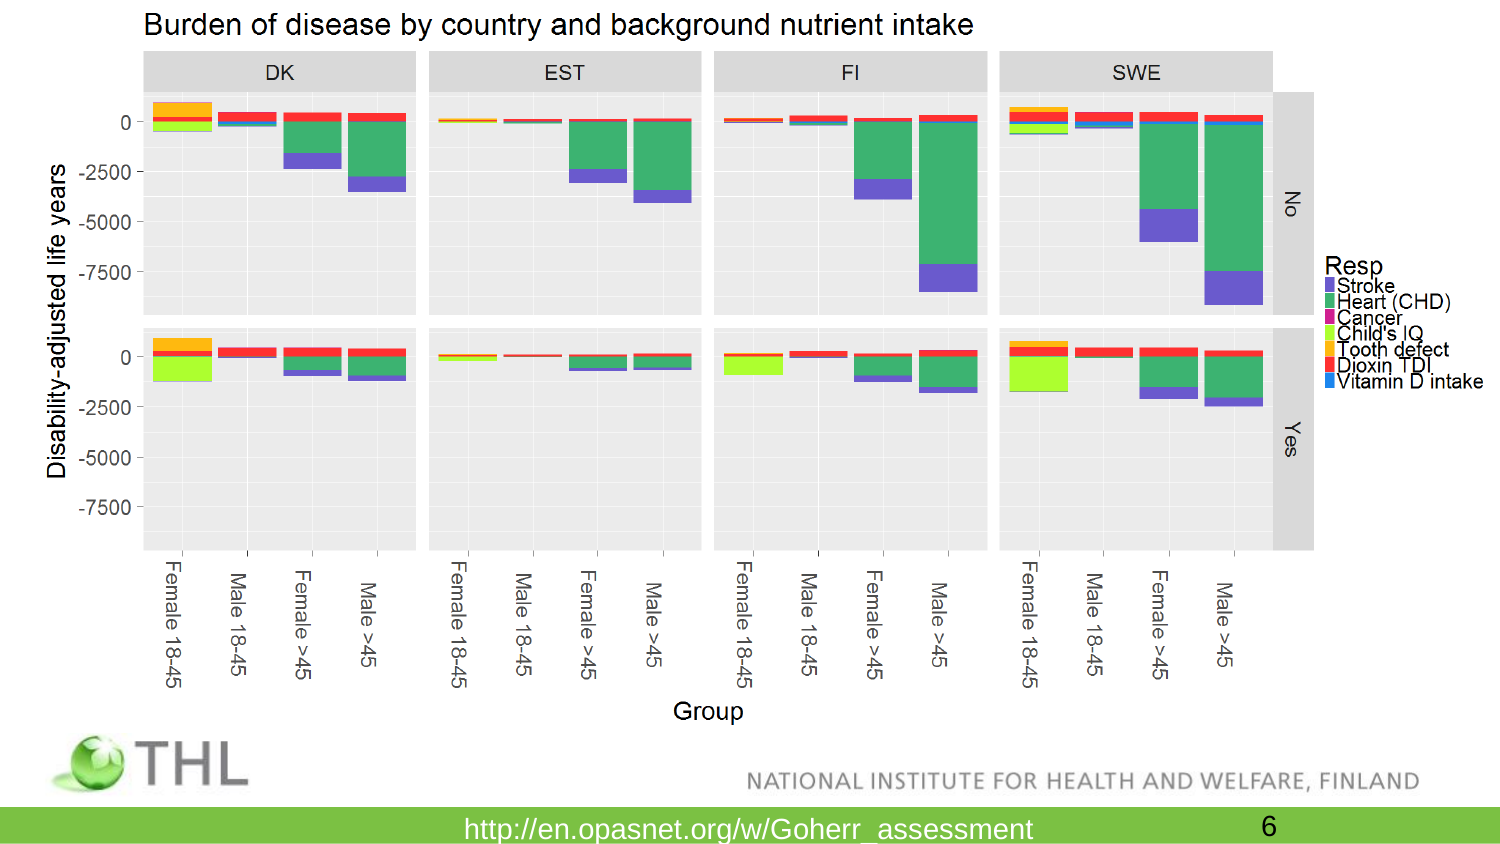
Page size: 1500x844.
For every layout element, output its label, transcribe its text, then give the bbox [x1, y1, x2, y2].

slide_number <number> [1246, 811, 1424, 839]
picture [24, 0, 1500, 803]
picture [715, 763, 1465, 801]
